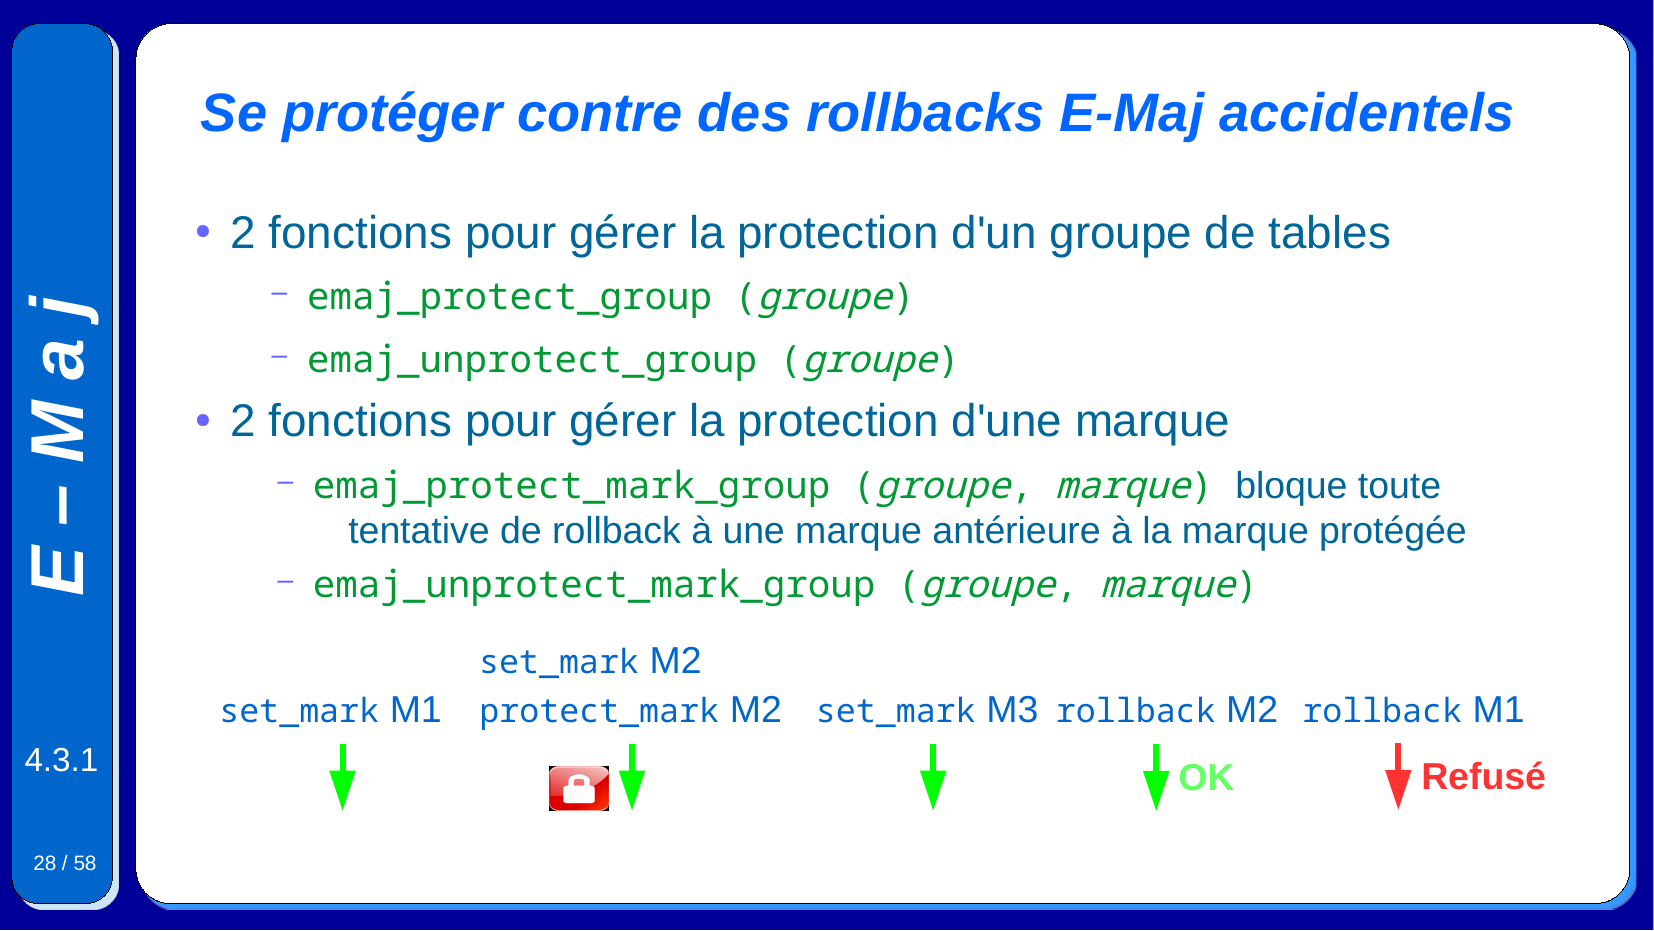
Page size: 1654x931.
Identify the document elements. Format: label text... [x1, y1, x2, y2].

text_box set_mark M1 [204, 680, 461, 739]
list 2 fonctions pour gérer la protection d'un groupe de tables emaj_protect_group (groupe) emaj_unprotect_group (groupe) 2 fonctions pour gérer la protection d'une marque emaj_protect_mark_group (groupe, marque) bloque toute tentative de rollback à une marque antérieure à la marque protégée emaj_unprotect_mark_group (groupe, marque) [177, 206, 1587, 591]
text_box rollback M1 [1287, 680, 1540, 739]
text_box rollback M2 [1058, 680, 1287, 739]
text_box OK [1163, 749, 1250, 806]
title Se protéger contre des rollbacks E-Maj accidentels [200, 34, 1575, 191]
text_box set_mark M2 [464, 630, 721, 680]
text_box protect_mark M2 [464, 680, 797, 739]
picture [549, 766, 609, 811]
text_box Refusé [1396, 748, 1571, 806]
text_box set_mark M3 [801, 680, 1058, 739]
